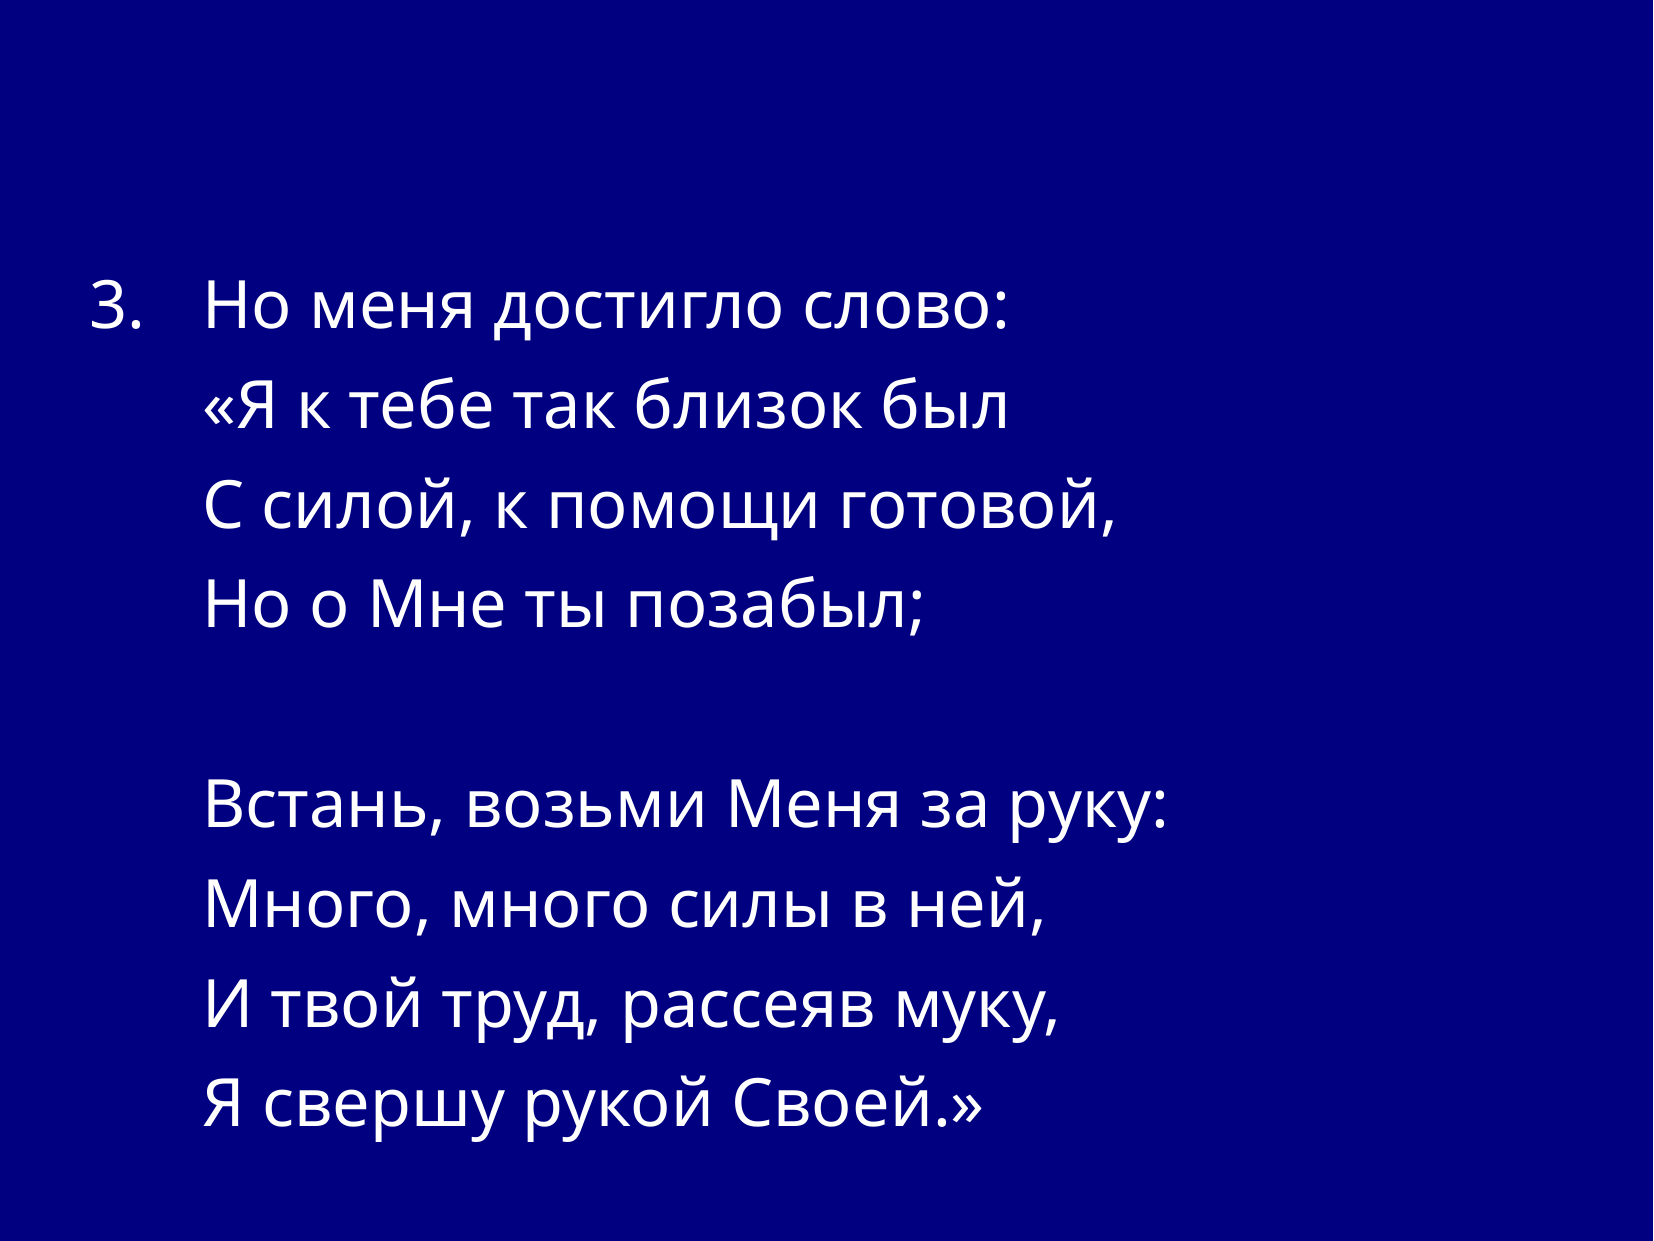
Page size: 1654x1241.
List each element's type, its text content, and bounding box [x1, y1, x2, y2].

text_box 3. Но меня достигло слово: «Я к тебе так близок был С силой, к помощи готовой, Но о Мне ты позабыл; Встань, возьми Меня за руку: Много, много силы в ней, И твой труд, рассеяв муку, Я свершу рукой Своей.» [75, 150, 1576, 1163]
